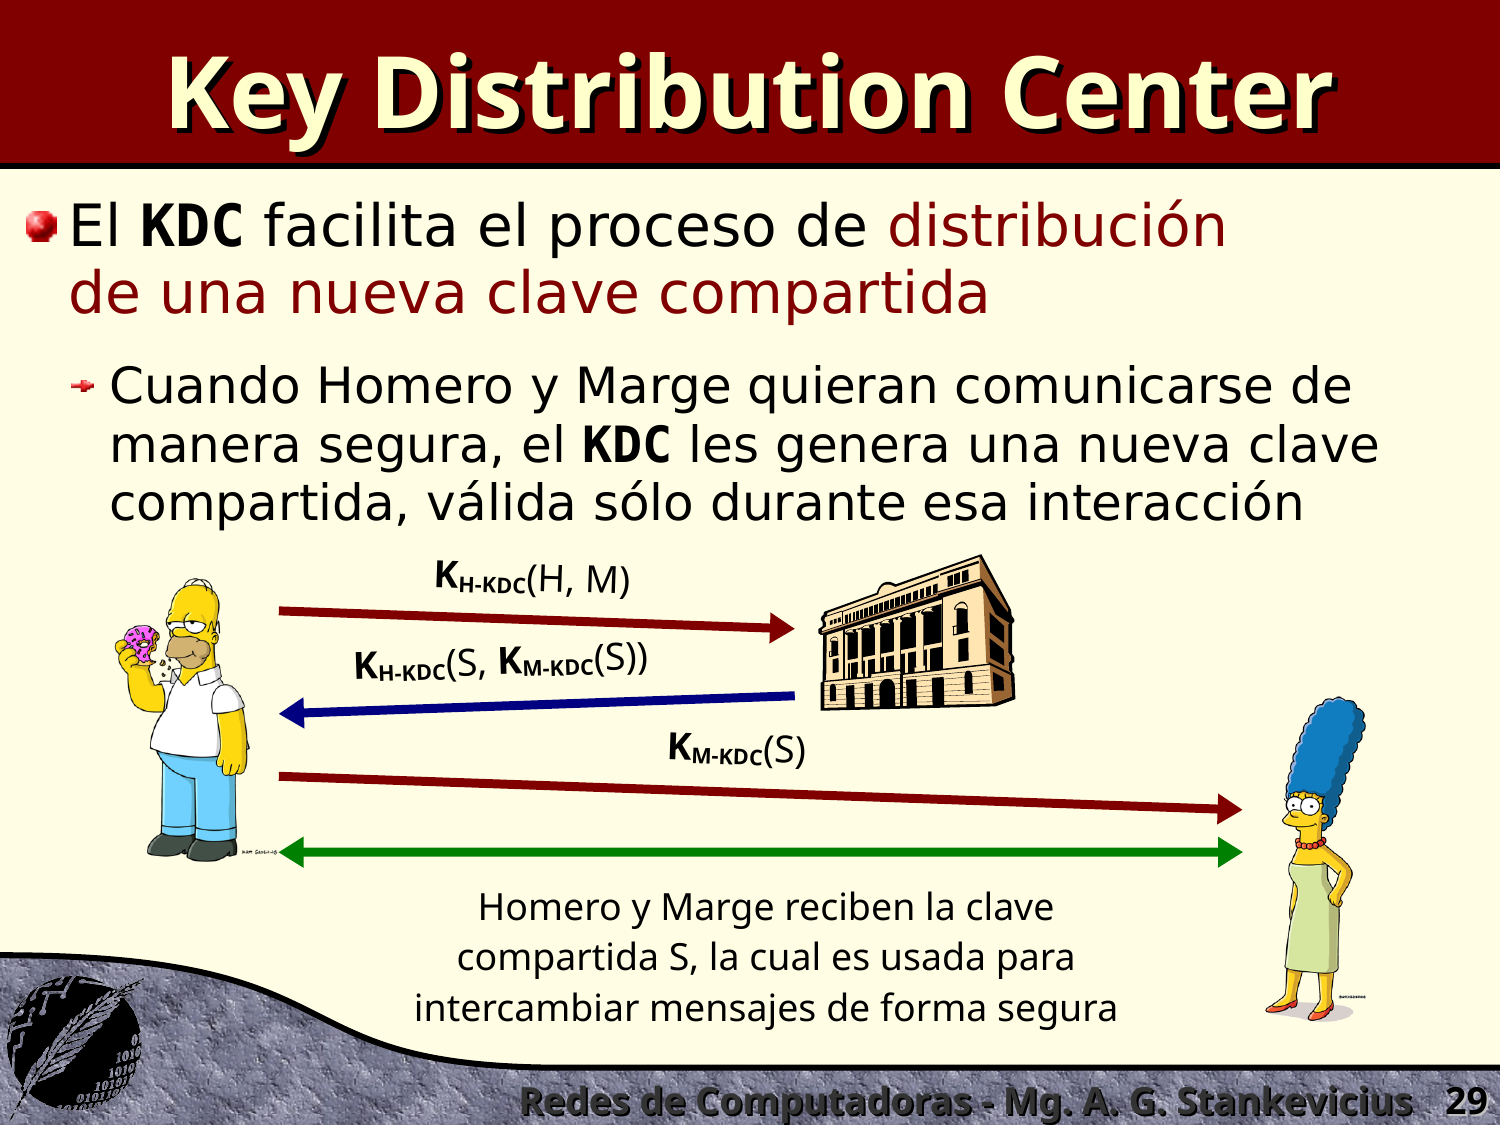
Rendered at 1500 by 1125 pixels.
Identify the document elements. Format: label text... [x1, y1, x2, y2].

picture [818, 554, 1016, 711]
picture [1211, 696, 1423, 1022]
text_box KM-KDC(S) [650, 711, 835, 796]
text_box Homero y Marge reciben la clave compartida S, la cual es usada para intercambiar mensajes de forma segura [399, 872, 1123, 1045]
text_box KH-KDC(S, KM-KDC(S)) [336, 620, 692, 711]
picture [0, 959, 1500, 1125]
list El KDC facilita el proceso de distribución de una nueva clave compartida Cuando Homero y Marge quieran comunicarse de manera segura, el KDC les genera una nueva clave compartida, válida sólo durante esa interacción [11, 192, 1486, 845]
picture [1047, 1100, 1054, 1110]
picture [790, 1100, 795, 1110]
picture [110, 574, 288, 864]
text_box KH-KDC(H, M) [417, 539, 657, 624]
title Key Distribution Center [15, 5, 1485, 160]
